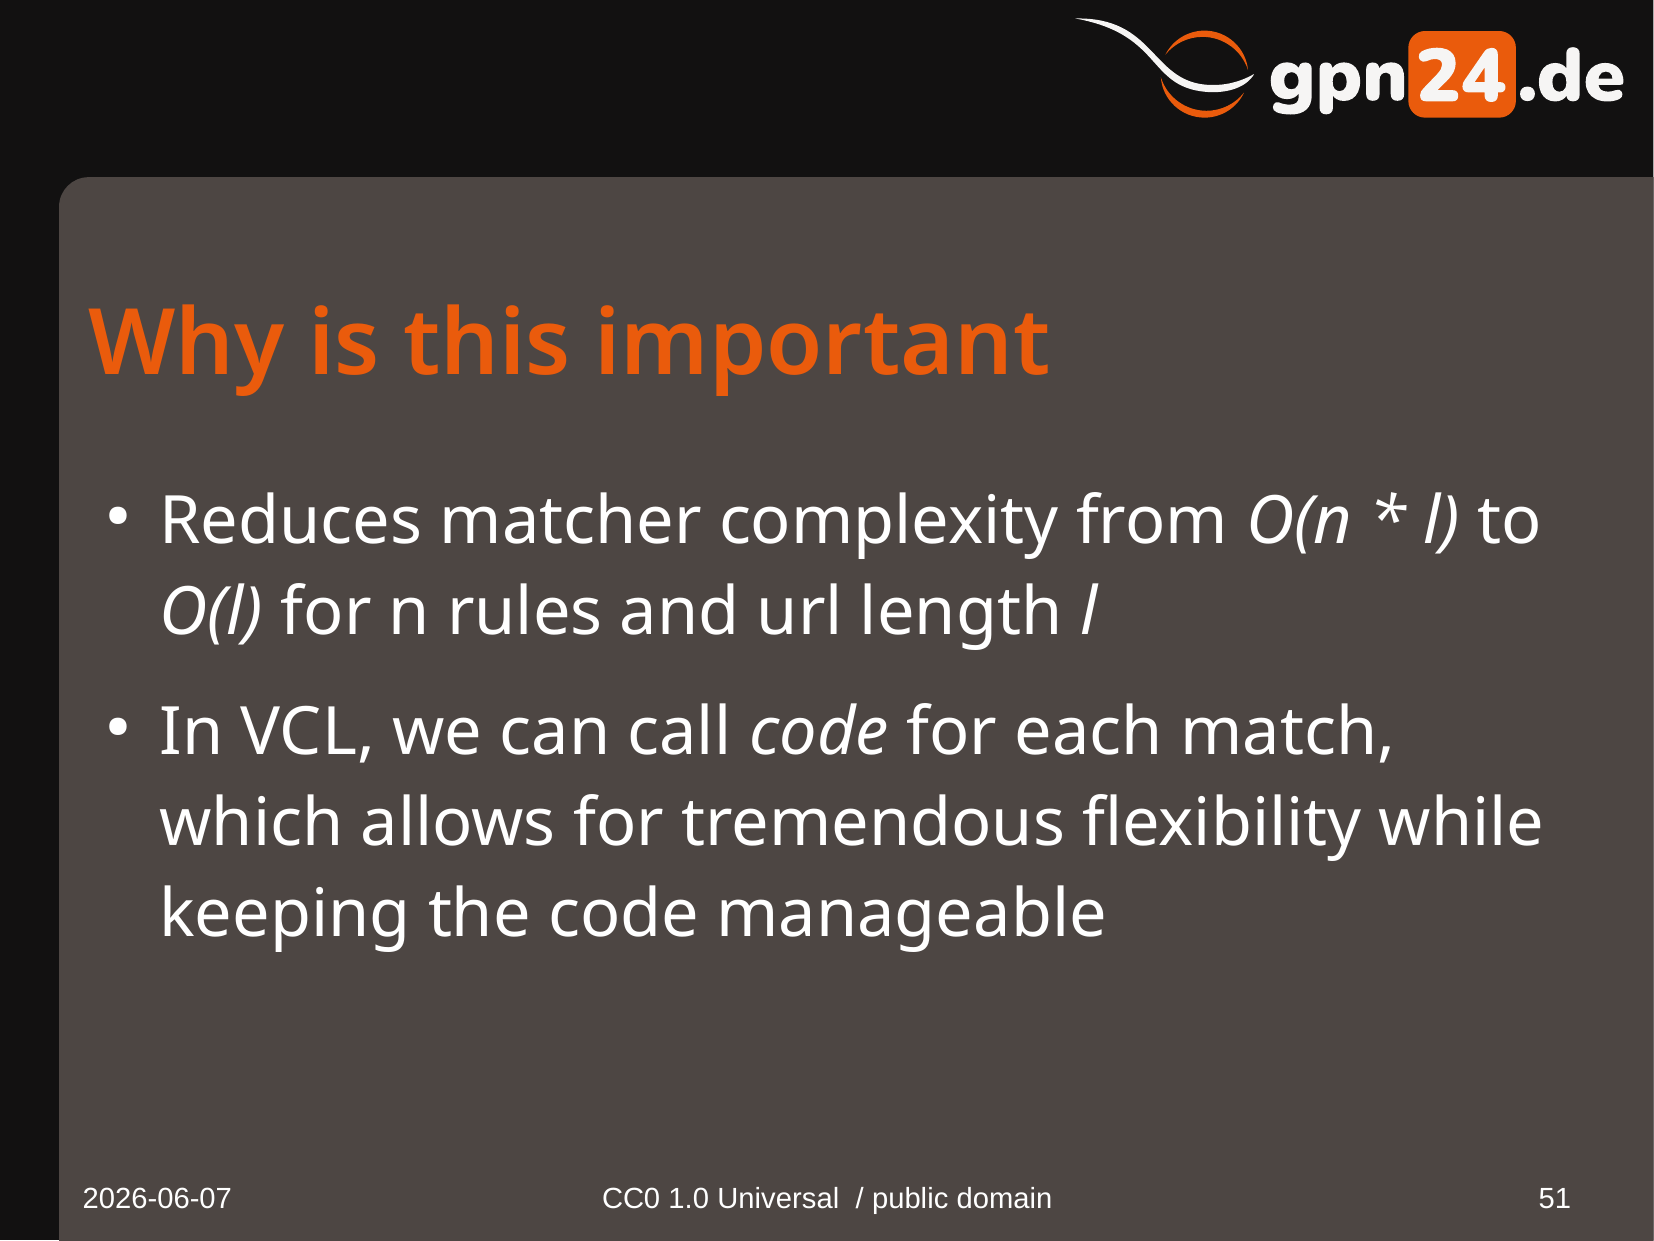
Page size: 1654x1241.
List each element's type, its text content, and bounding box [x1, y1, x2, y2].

list Reduces matcher complexity from O(n * l) to O(l) for n rules and url length l In VCL, we can call code for each match, which allows for tremendous flexibility while keeping the code manageable [88, 472, 1577, 1192]
title Why is this important [88, 235, 1577, 443]
